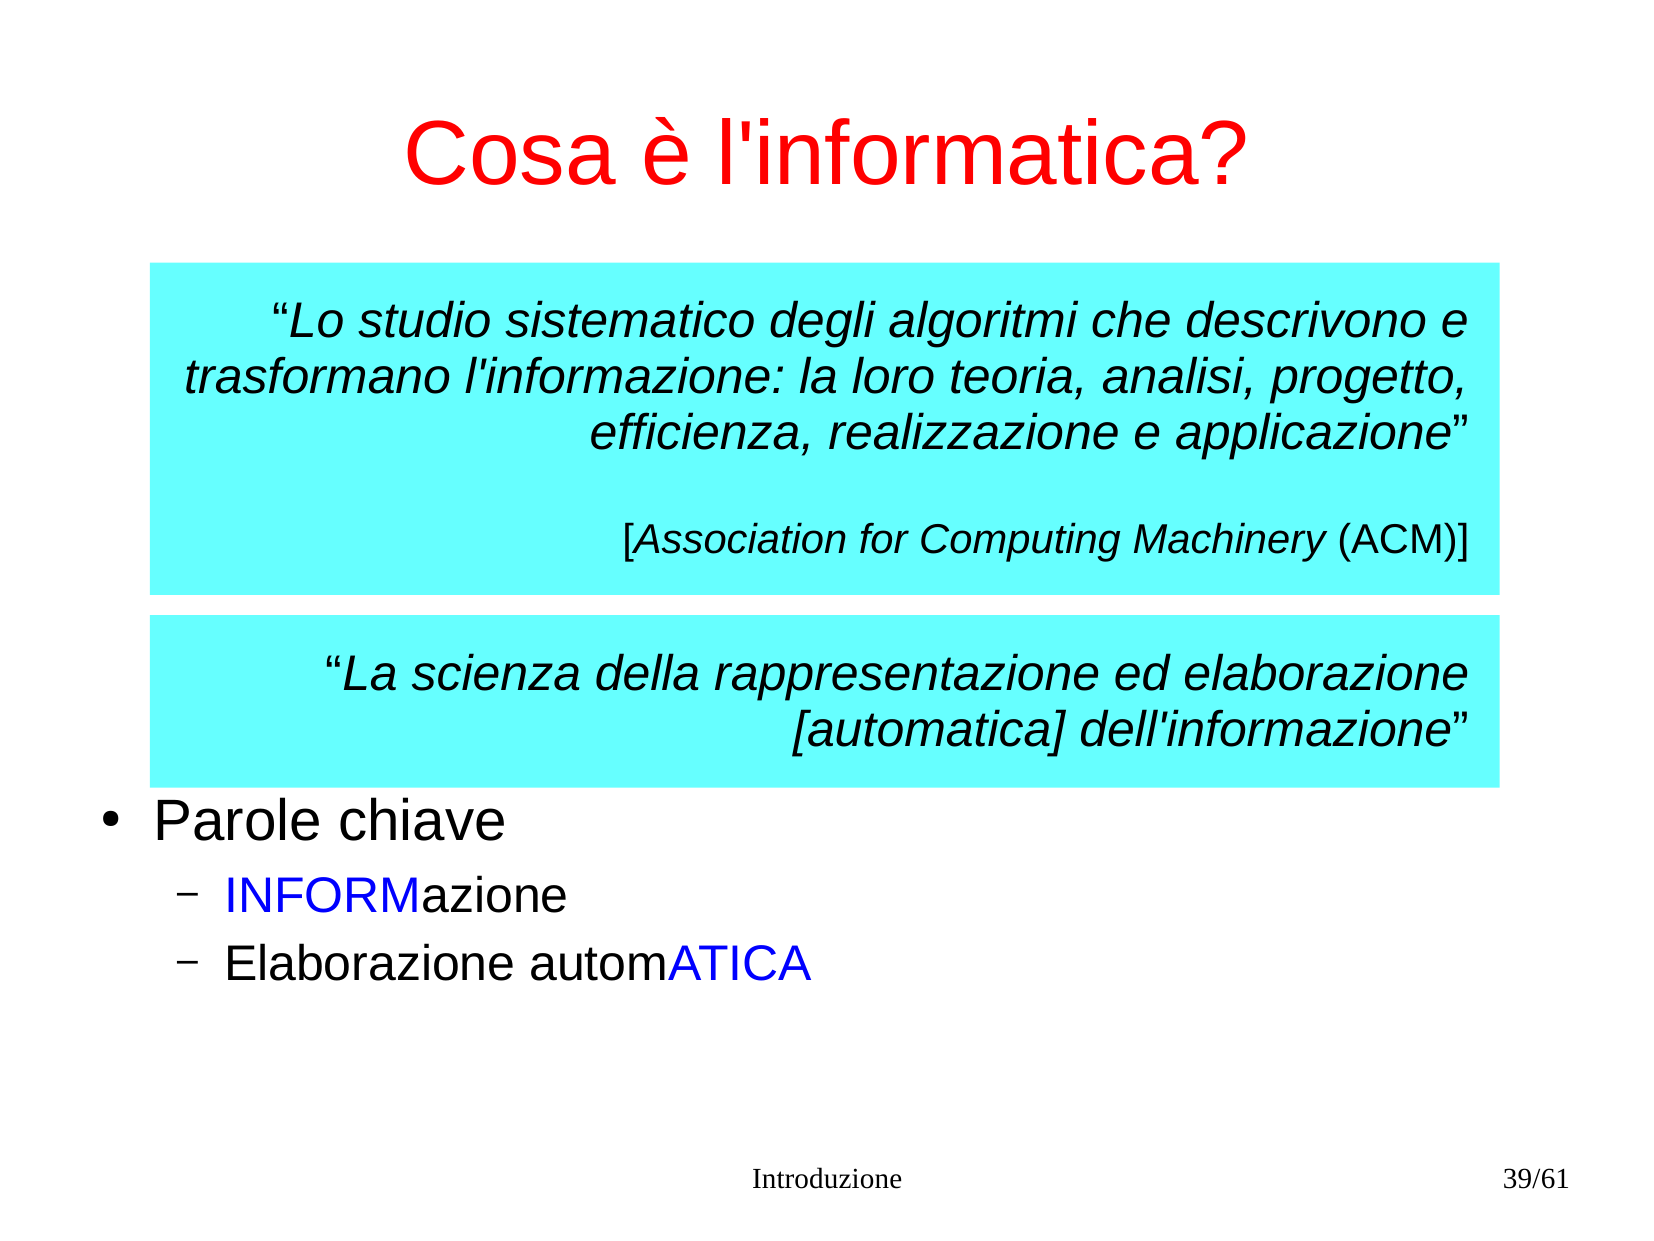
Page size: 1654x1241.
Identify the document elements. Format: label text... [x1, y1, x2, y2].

list Parole chiave INFORMazione Elaborazione automATICA [82, 787, 1571, 1109]
text_box “La scienza della rappresentazione ed elaborazione [automatica] dell'informazione” [149, 615, 1500, 788]
text_box “Lo studio sistematico degli algoritmi che descrivono e trasformano l'informazione: la loro teoria, analisi, progetto, efficienza, realizzazione e applicazione” [Association for Computing Machinery (ACM)] [149, 262, 1500, 595]
title Cosa è l'informatica? [82, 49, 1571, 257]
